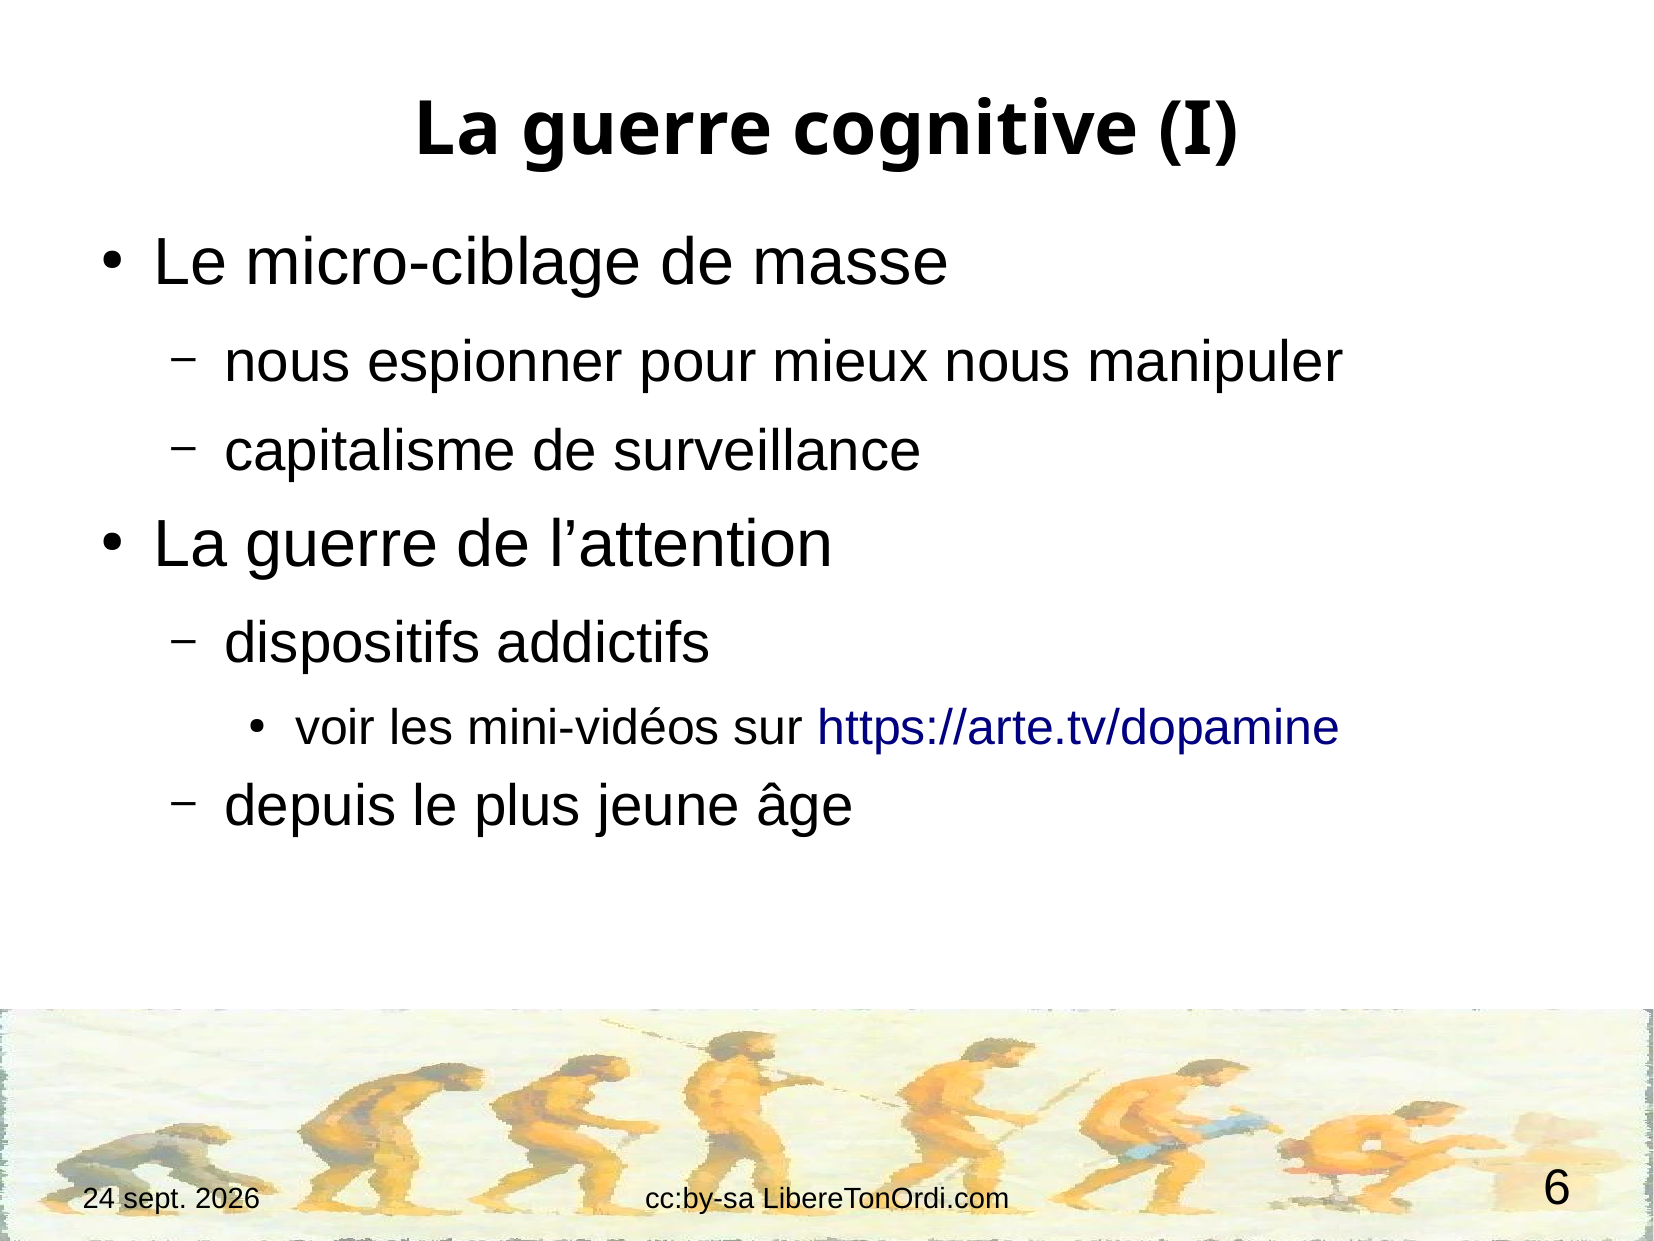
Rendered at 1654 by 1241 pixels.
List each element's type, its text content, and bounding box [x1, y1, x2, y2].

list Le micro-ciblage de masse nous espionner pour mieux nous manipuler capitalisme de surveillance La guerre de l’attention dispositifs addictifs voir les mini-vidéos sur https://arte.tv/dopamine depuis le plus jeune âge [82, 224, 1571, 1010]
picture [0, 1009, 1654, 1241]
title La guerre cognitive (I) [82, 49, 1571, 201]
